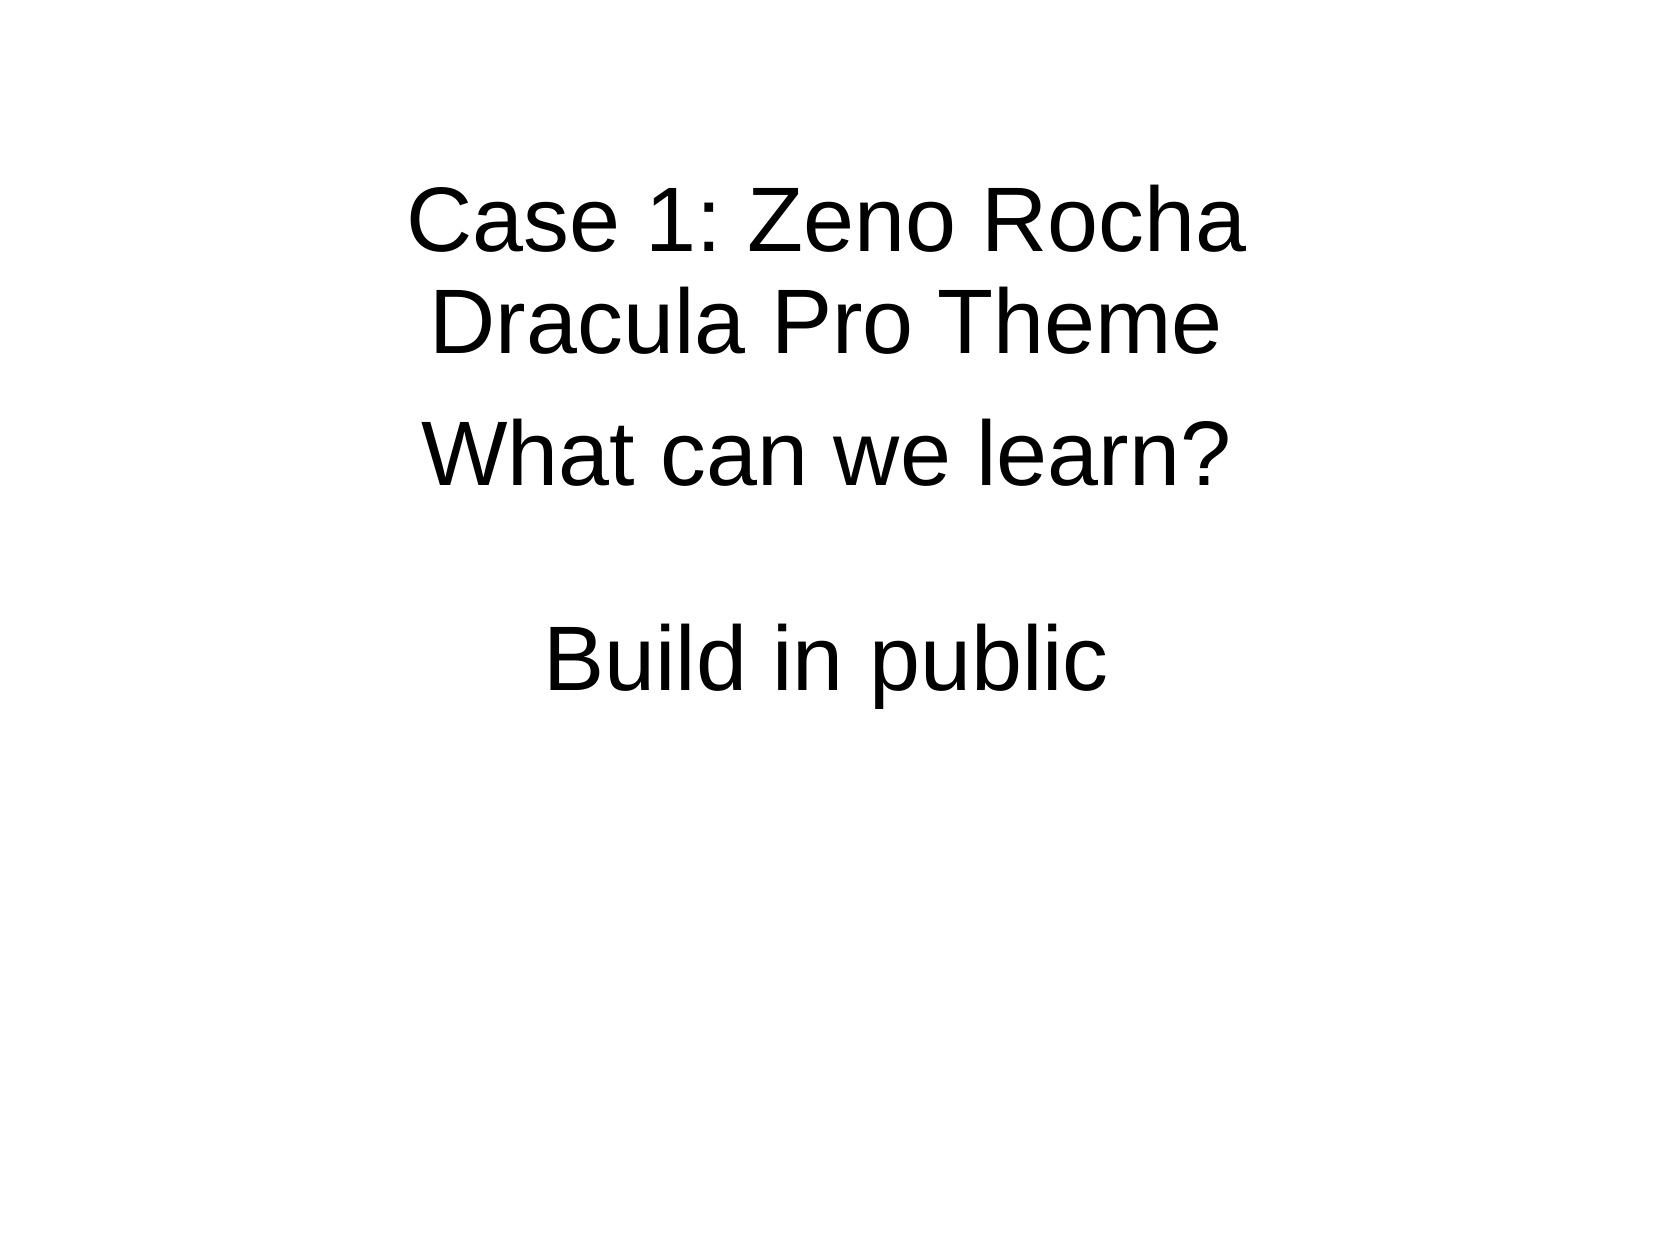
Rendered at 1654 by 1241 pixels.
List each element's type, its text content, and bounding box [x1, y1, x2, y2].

title What can we learn? Build in public [82, 402, 1571, 1121]
title Case 1: Zeno Rocha Dracula Pro Theme [82, 167, 1571, 375]
